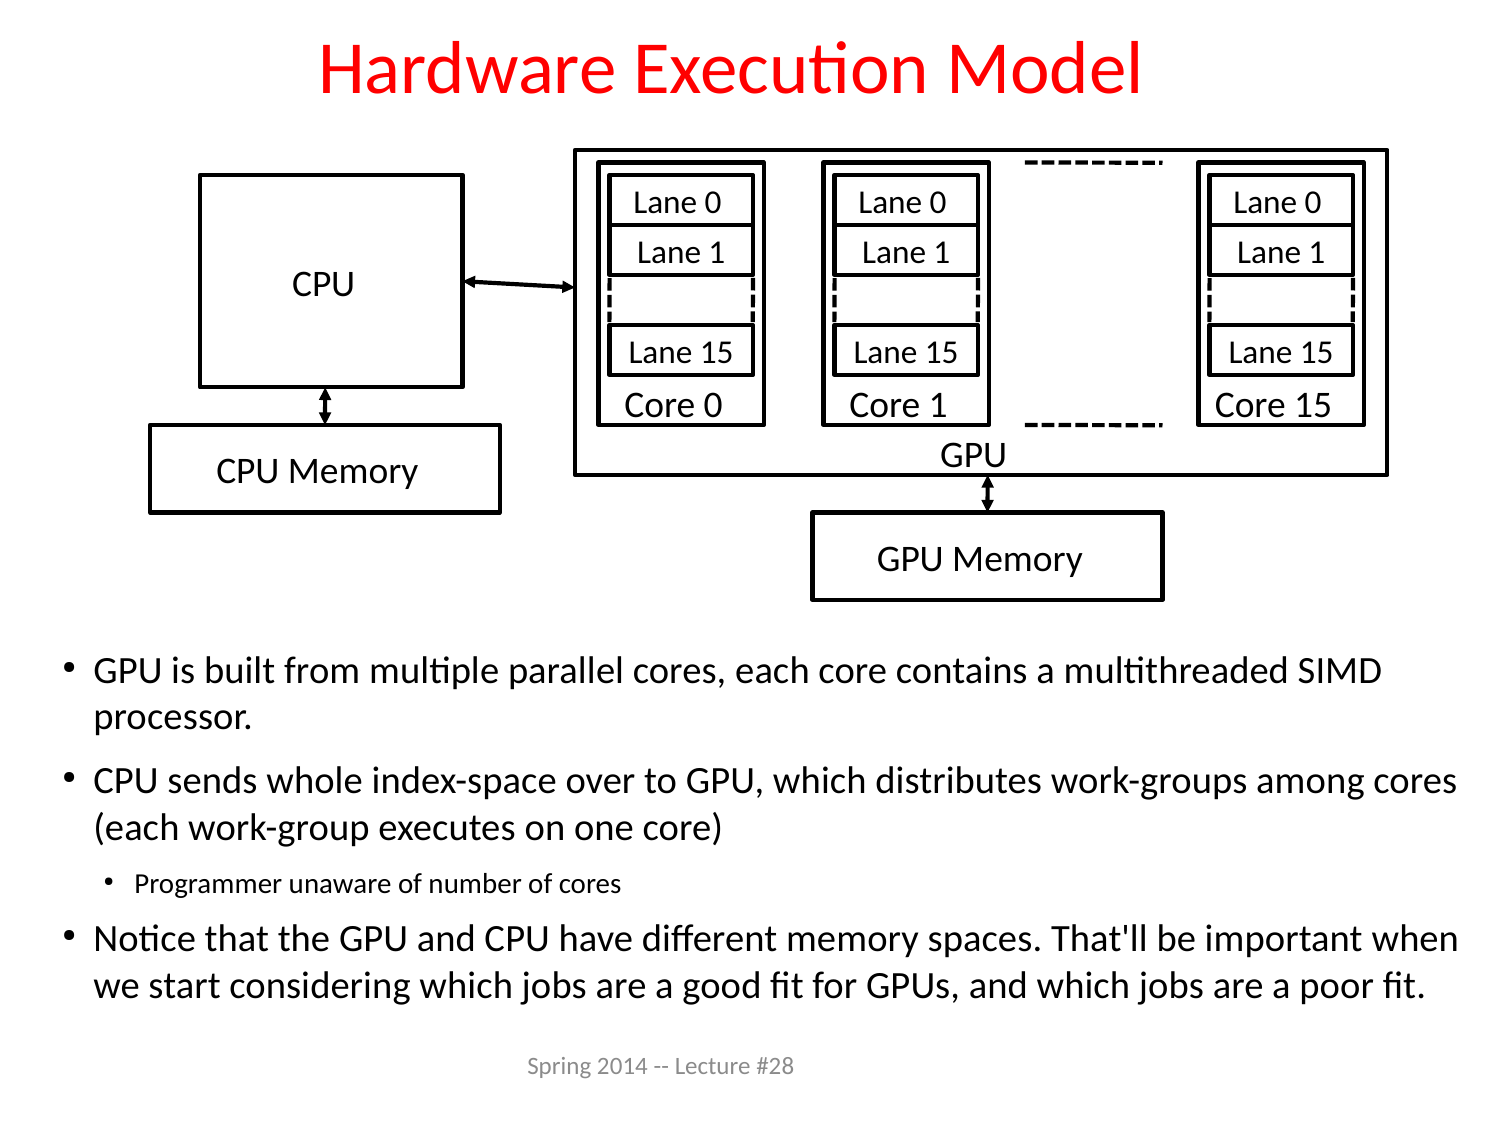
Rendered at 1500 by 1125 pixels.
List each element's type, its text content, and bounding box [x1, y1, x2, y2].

text_box GPU [574, 149, 1388, 475]
text_box Core 15 [1198, 162, 1364, 425]
list GPU is built from multiple parallel cores, each core contains a multithreaded SIMD processor. CPU sends whole index-space over to GPU, which distributes work-groups among cores (each work-group executes on one core) Programmer unaware of number of cores Notice that the GPU and CPU have different memory spaces. That'll be important when we start considering which jobs are a good fit for GPUs, and which jobs are a poor fit. [37, 637, 1500, 1051]
text_box CPU [200, 174, 463, 388]
title Hardware Execution Model [150, 0, 1313, 150]
text_box Lane 1 [609, 224, 753, 275]
text_box Lane 0 [1209, 174, 1353, 224]
text_box Lane 0 [834, 174, 978, 224]
text_box CPU Memory [150, 424, 500, 513]
text_box Lane 0 [609, 174, 753, 224]
text_box Lane 15 [1209, 324, 1353, 375]
text_box GPU Memory [812, 512, 1163, 600]
text_box Lane 1 [834, 224, 978, 275]
text_box Lane 1 [1209, 224, 1353, 275]
text_box Core 0 [598, 162, 764, 425]
text_box Lane 15 [609, 324, 753, 375]
text_box Core 1 [823, 162, 989, 425]
text_box Lane 15 [834, 324, 978, 375]
